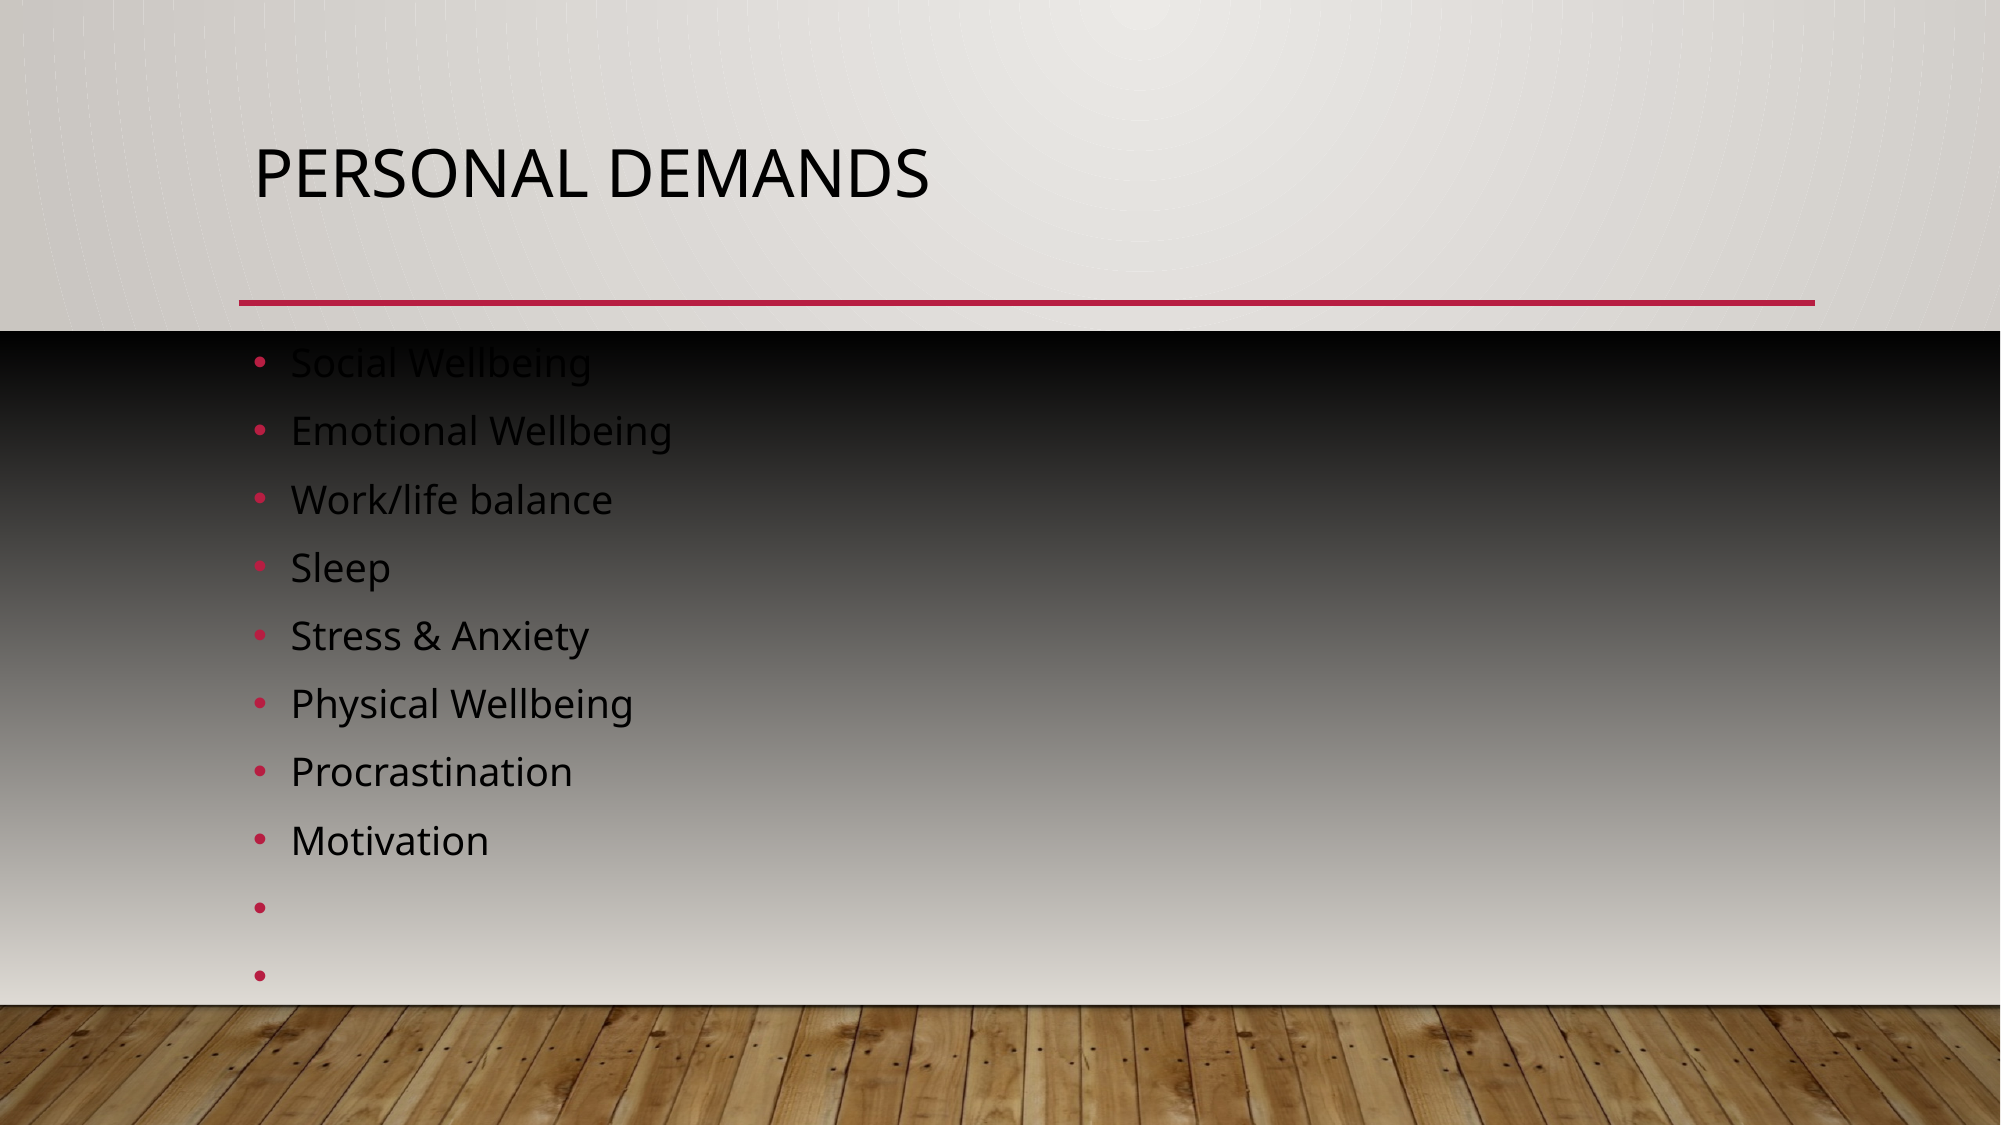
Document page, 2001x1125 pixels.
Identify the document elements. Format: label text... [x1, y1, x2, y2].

list Social Wellbeing Emotional Wellbeing Work/life balance Sleep Stress & Anxiety Physical Wellbeing Procrastination Motivation [238, 330, 1814, 897]
title Personal DEMANDs [238, 131, 1814, 305]
